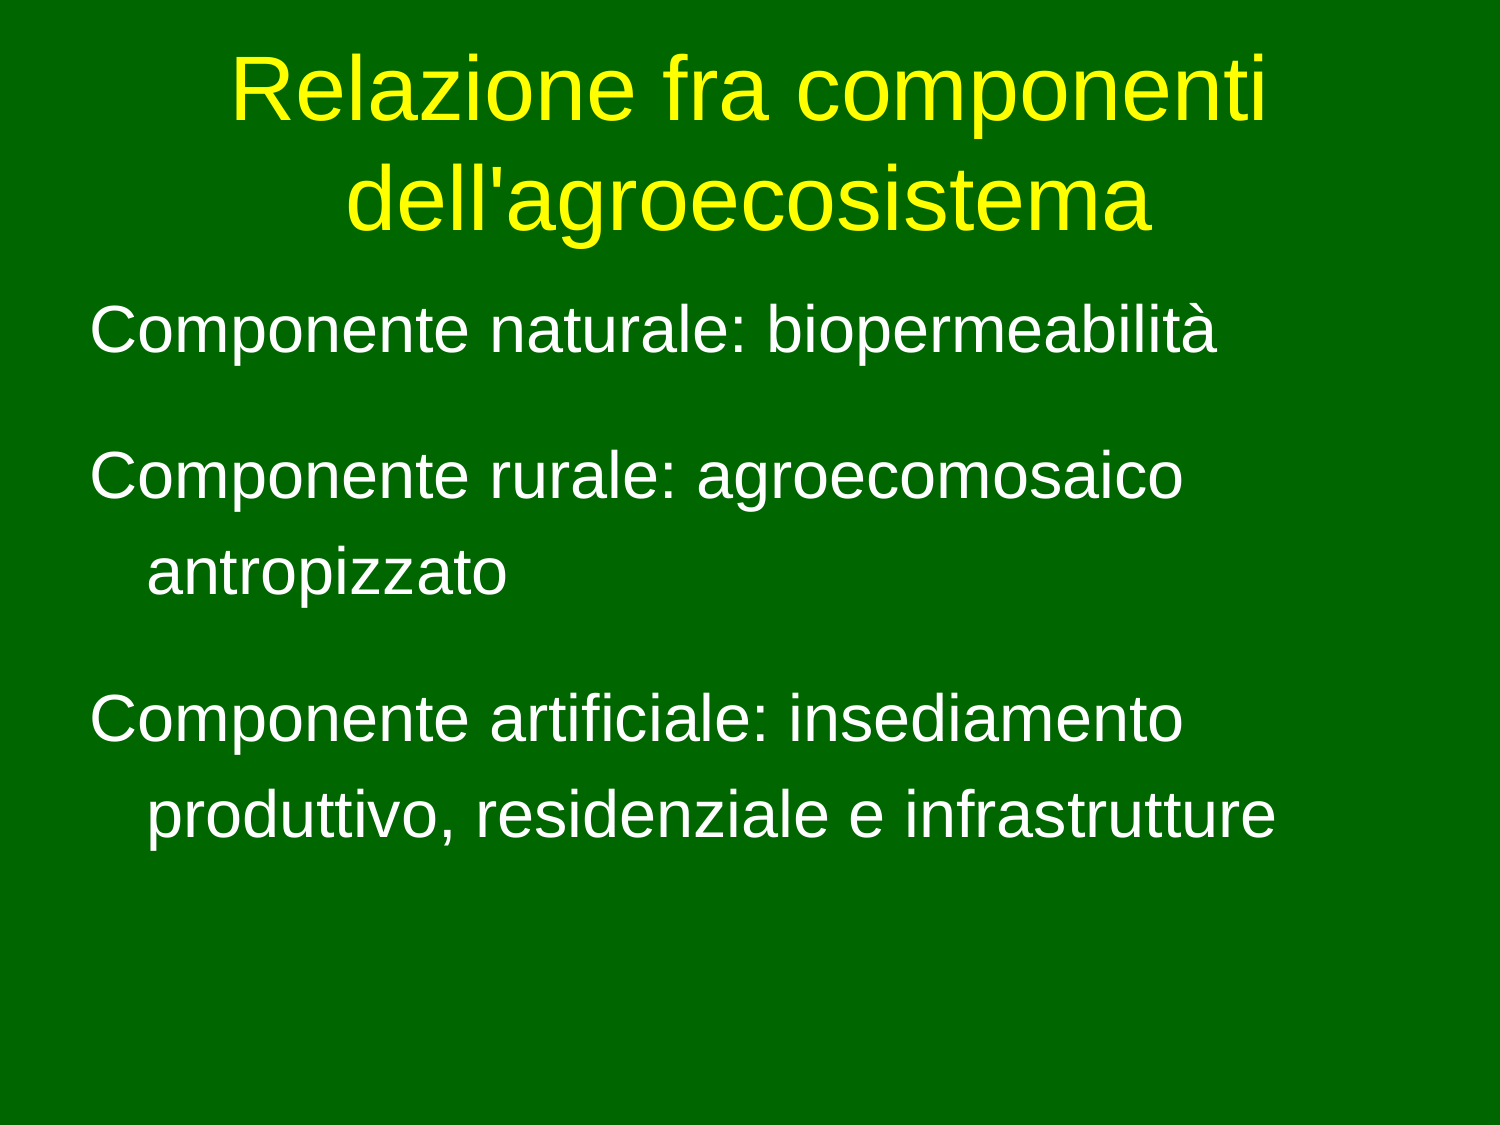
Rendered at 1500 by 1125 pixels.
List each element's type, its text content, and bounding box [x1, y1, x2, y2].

title Relazione fra componenti dell'agroecosistema [75, 21, 1425, 257]
list Componente naturale: biopermeabilità Componente rurale: agroecomosaico antropizzato Componente artificiale: insediamento produttivo, residenziale e infrastrutture [75, 262, 1425, 1125]
